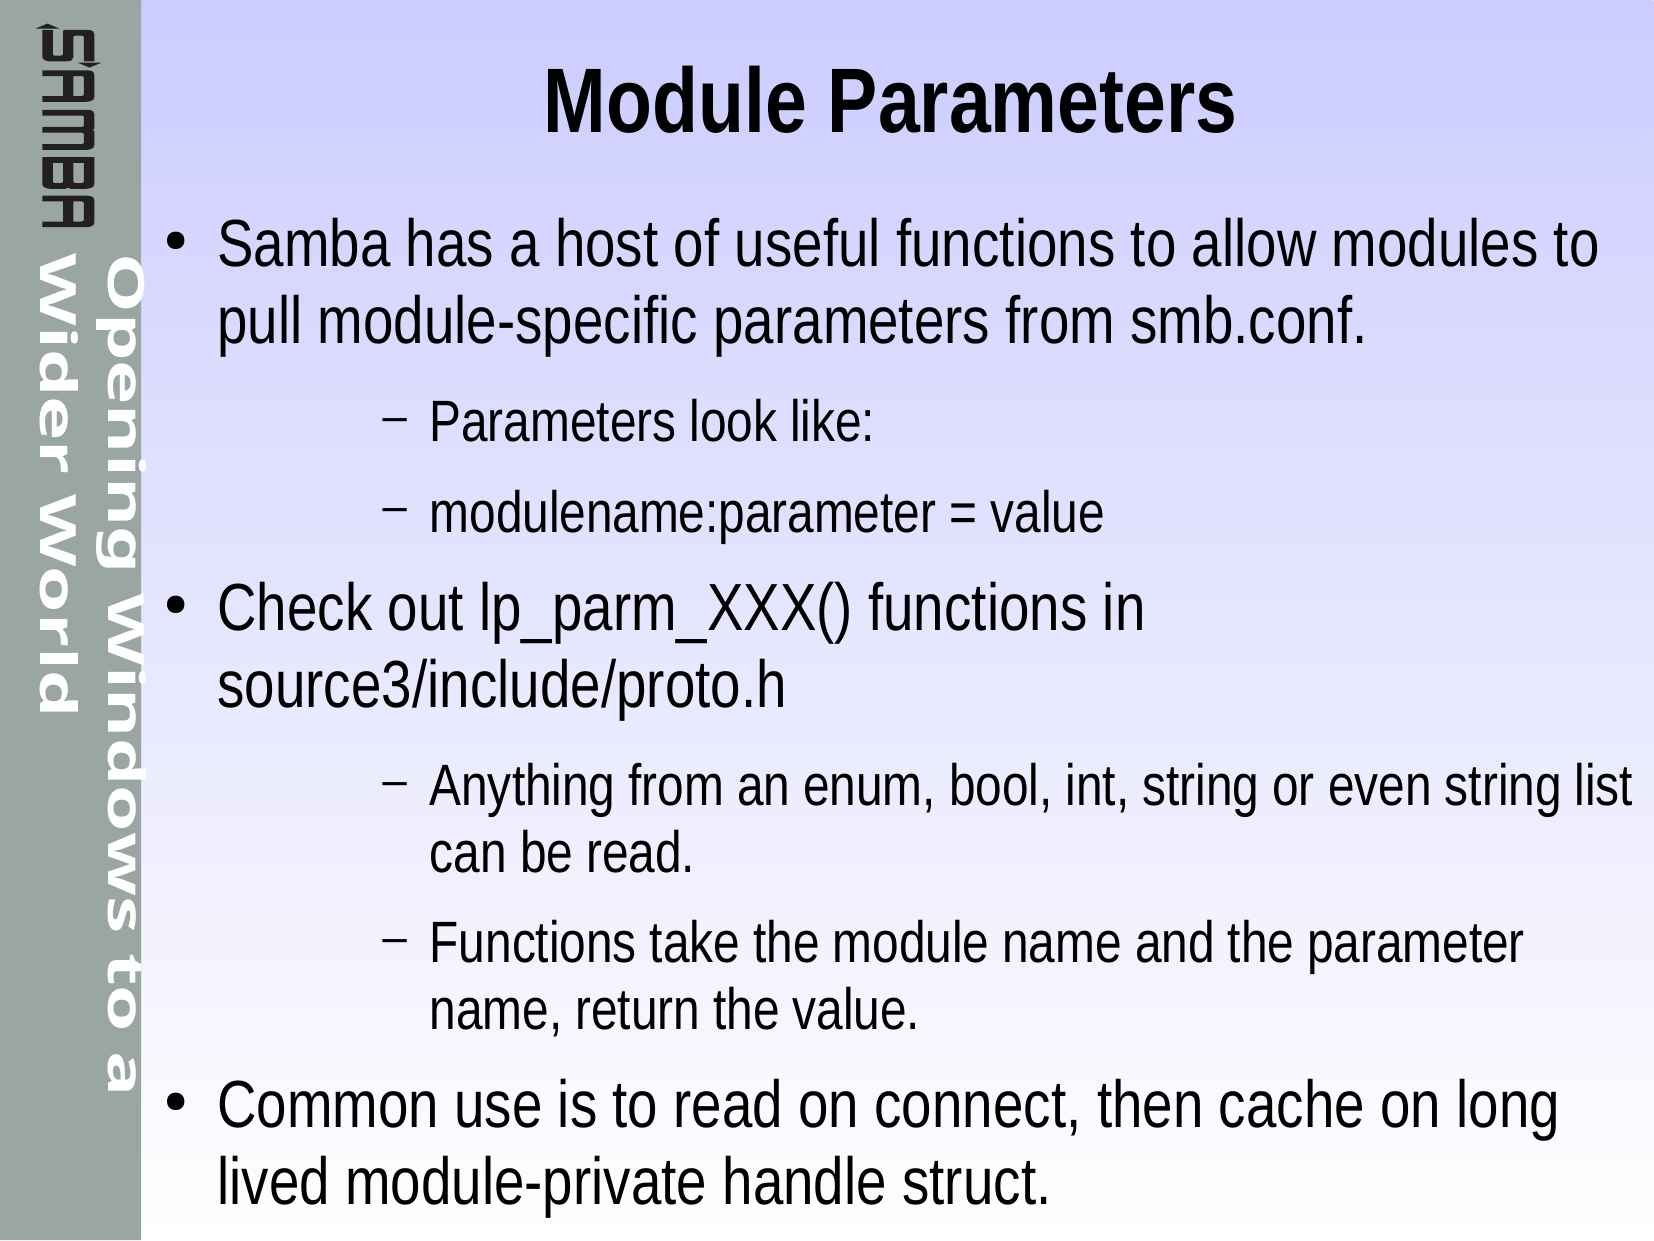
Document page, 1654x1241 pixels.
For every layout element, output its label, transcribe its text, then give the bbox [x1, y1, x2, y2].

title Module Parameters [184, 30, 1597, 169]
list Samba has a host of useful functions to allow modules to pull module-specific parameters from smb.conf. Parameters look like: modulename:parameter = value Check out lp_parm_XXX() functions in source3/include/proto.h Anything from an enum, bool, int, string or even string list can be read. Functions take the module name and the parameter name, return the value. Common use is to read on connect, then cache on long lived module-private handle struct. [146, 204, 1638, 1221]
